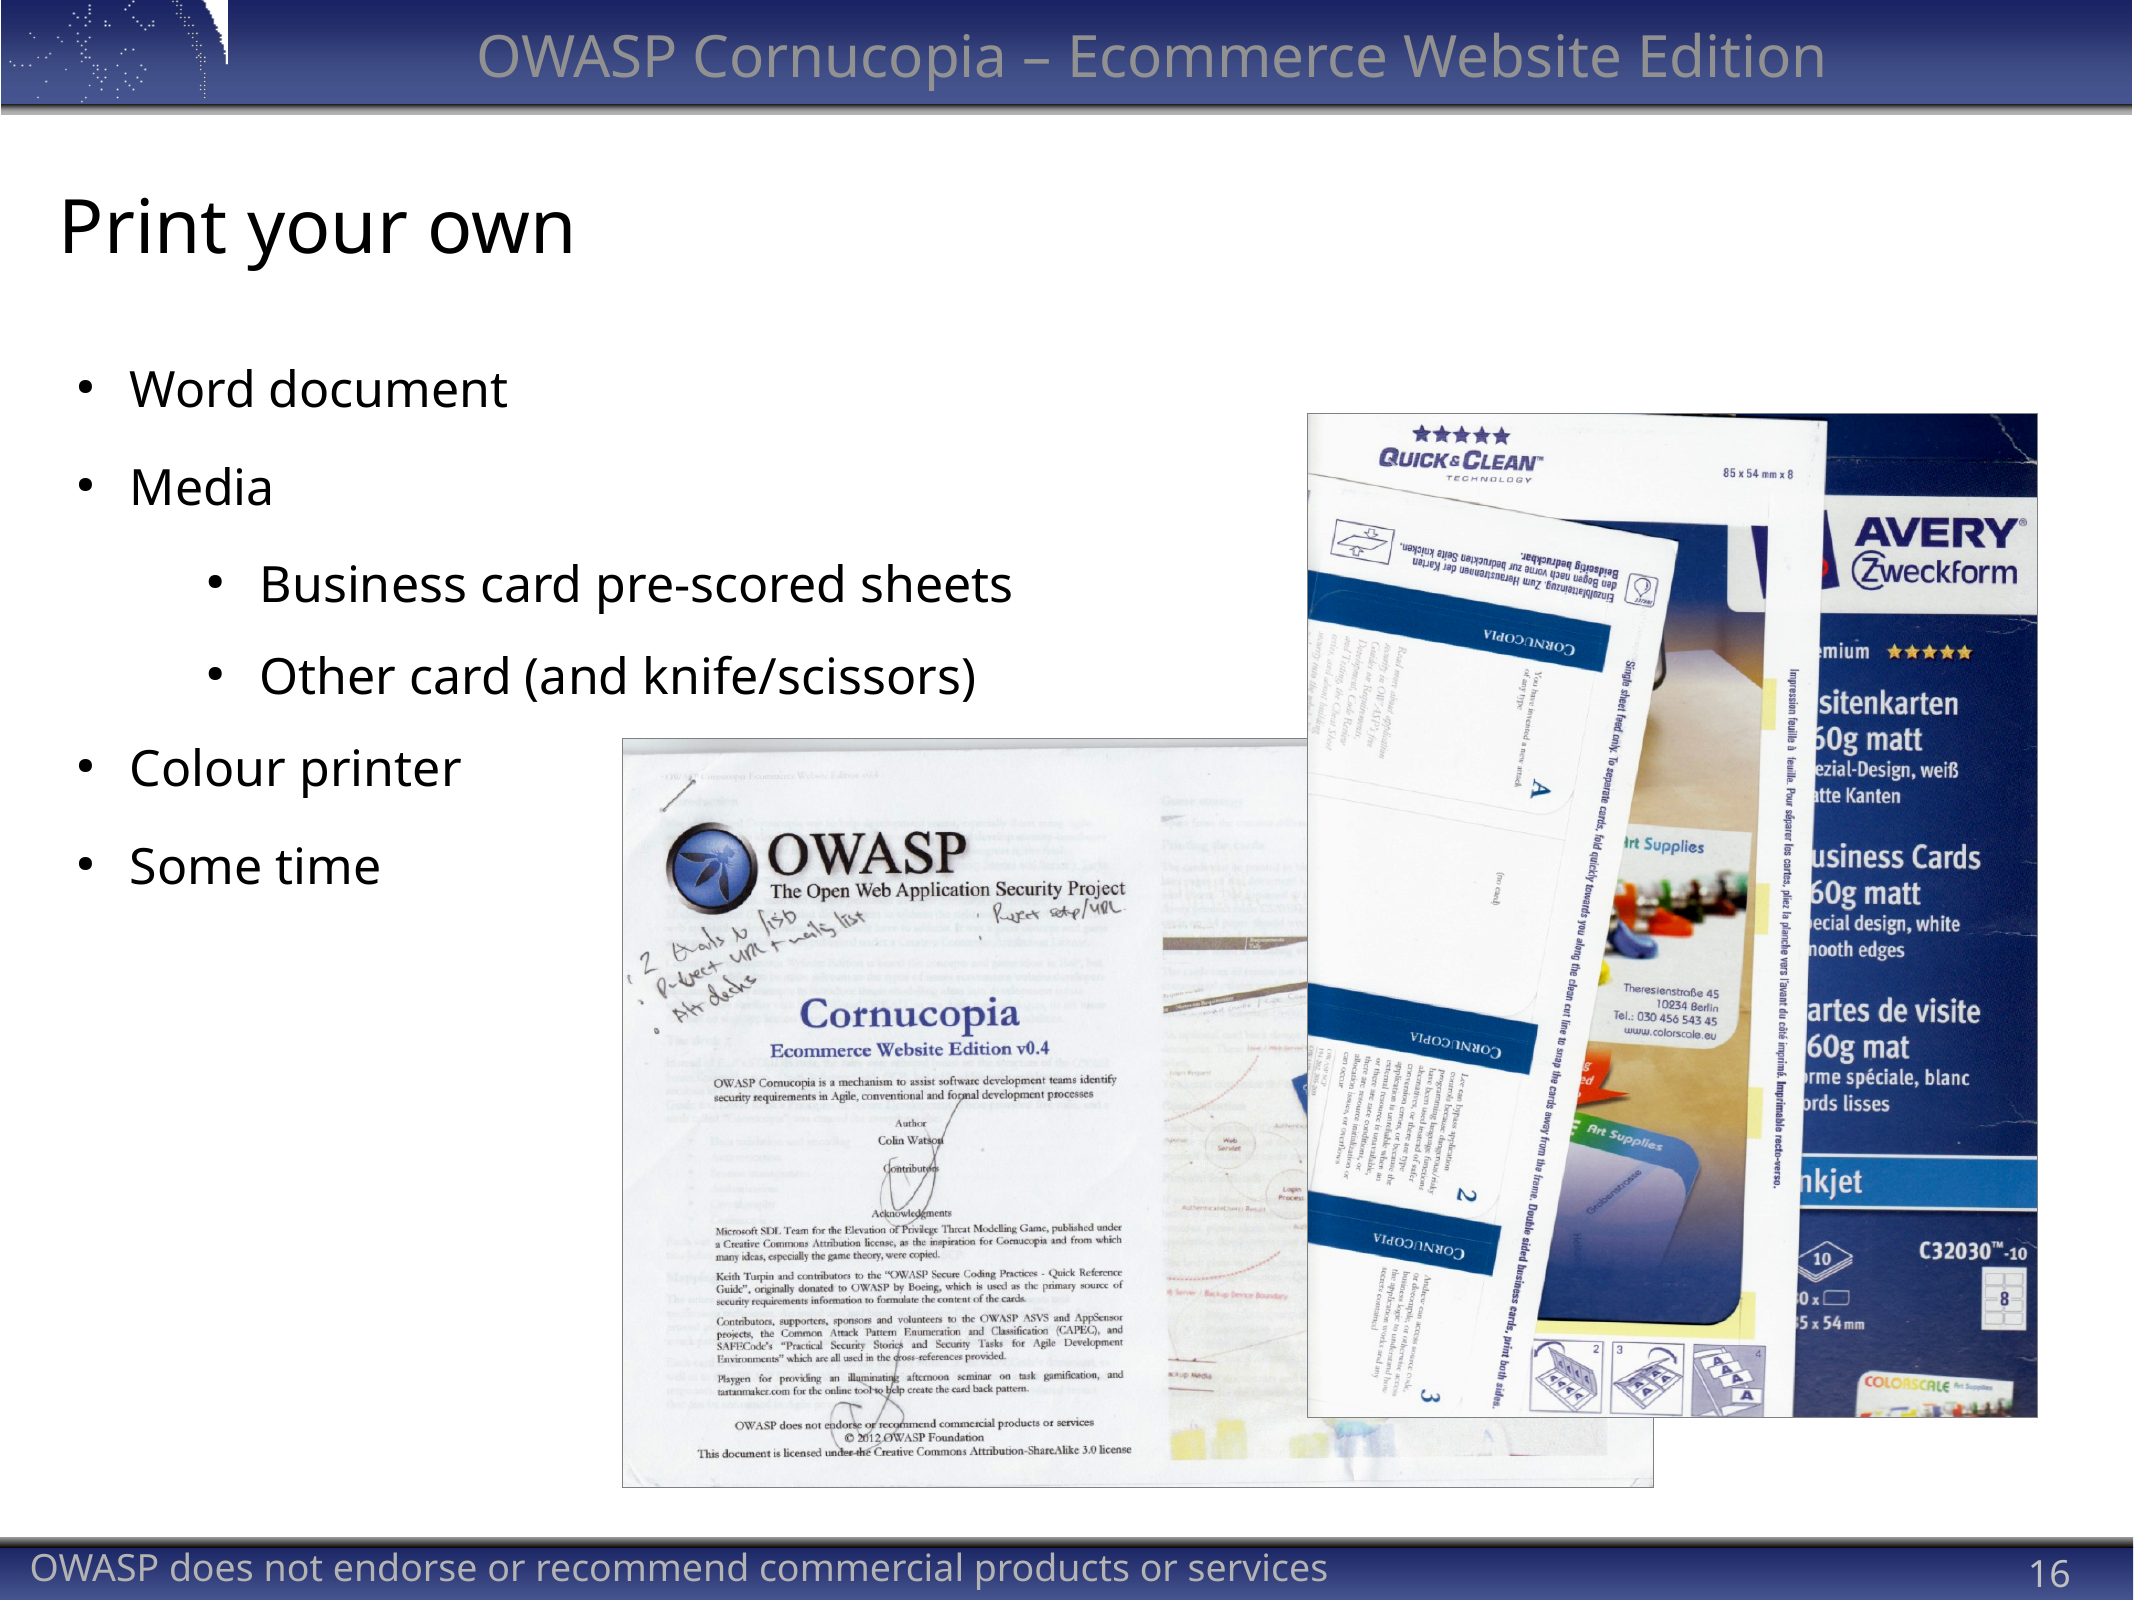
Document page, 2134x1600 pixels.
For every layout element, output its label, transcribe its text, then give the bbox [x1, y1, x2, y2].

list OWASP does not endorse or recommend commercial products or services [29, 1540, 2038, 1600]
list Word document Media Business card pre-scored sheets Other card (and knife/scissors) Colour printer Some time [58, 354, 1039, 1536]
title Print your own [58, 124, 2126, 325]
picture [622, 413, 2038, 1488]
